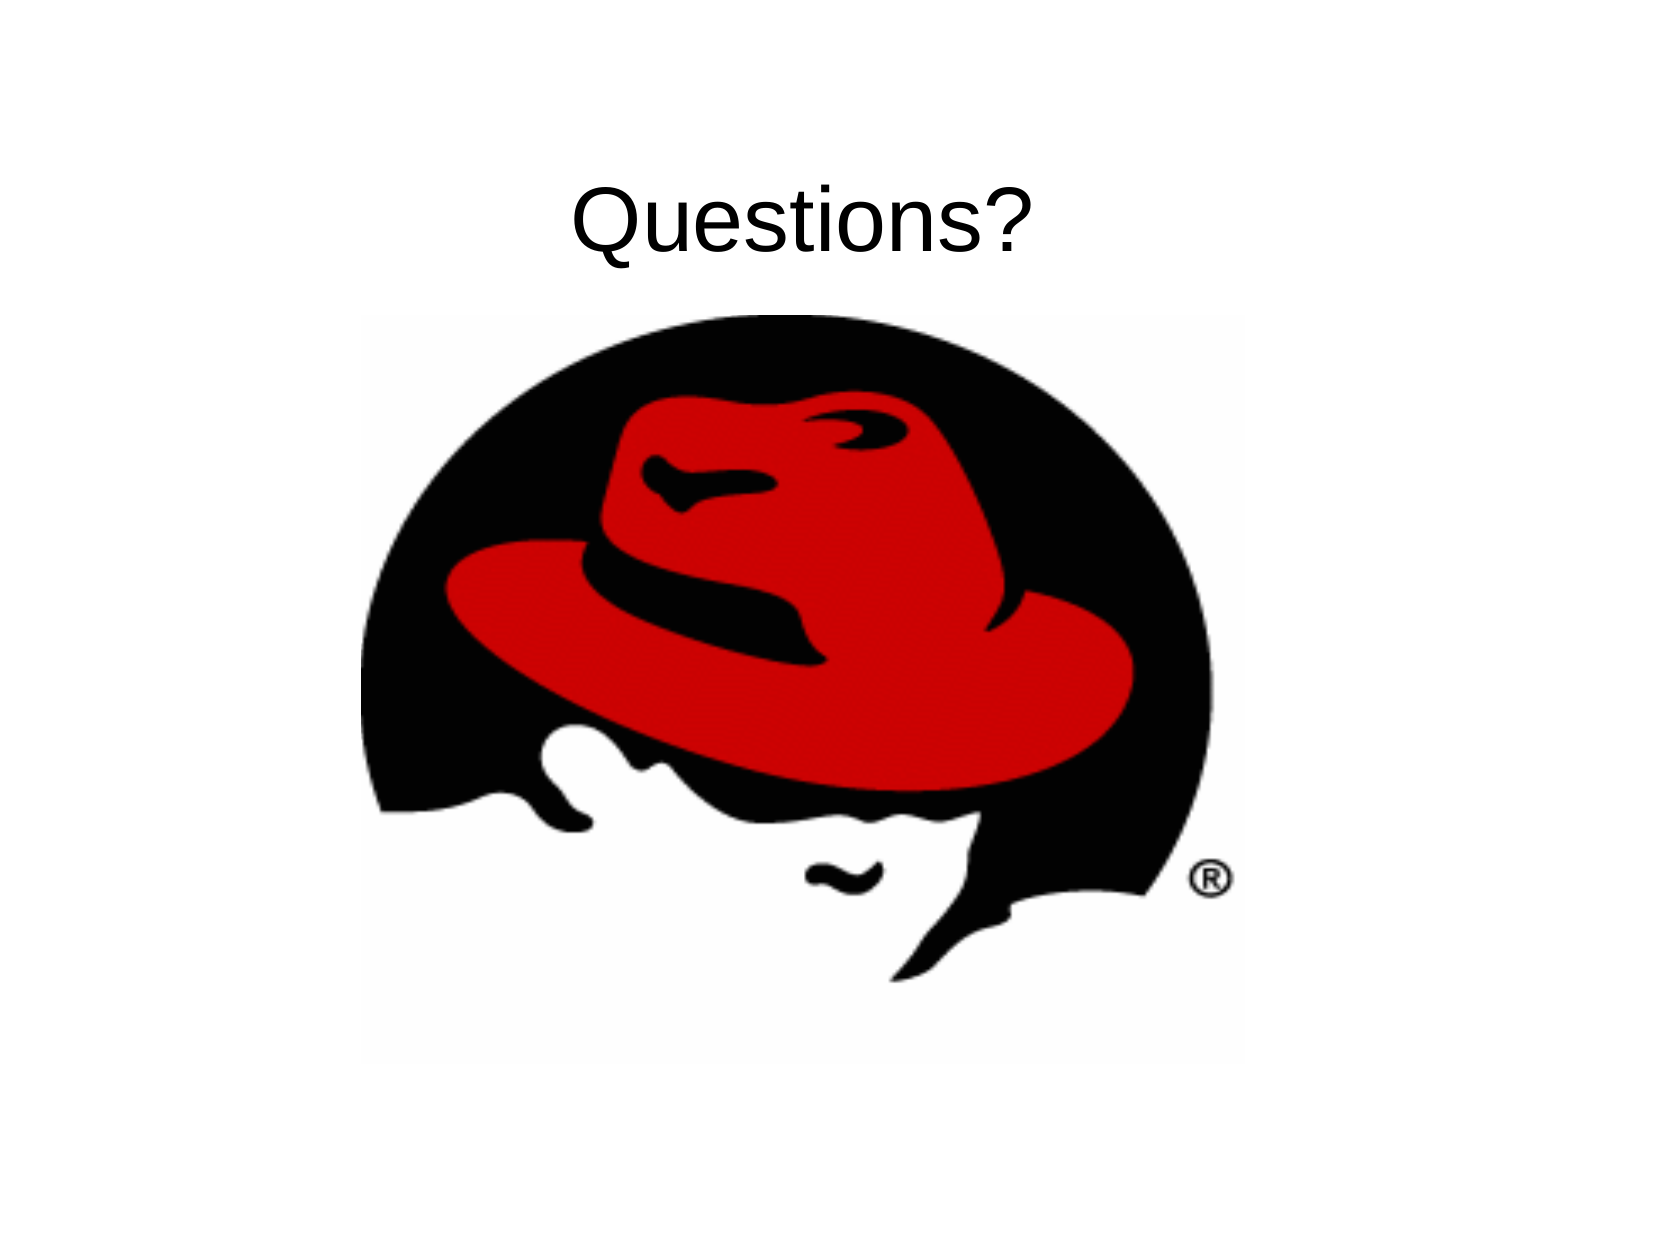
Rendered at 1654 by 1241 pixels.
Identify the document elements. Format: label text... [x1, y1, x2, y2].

title Questions? [100, 162, 1506, 277]
picture [361, 315, 1245, 1064]
